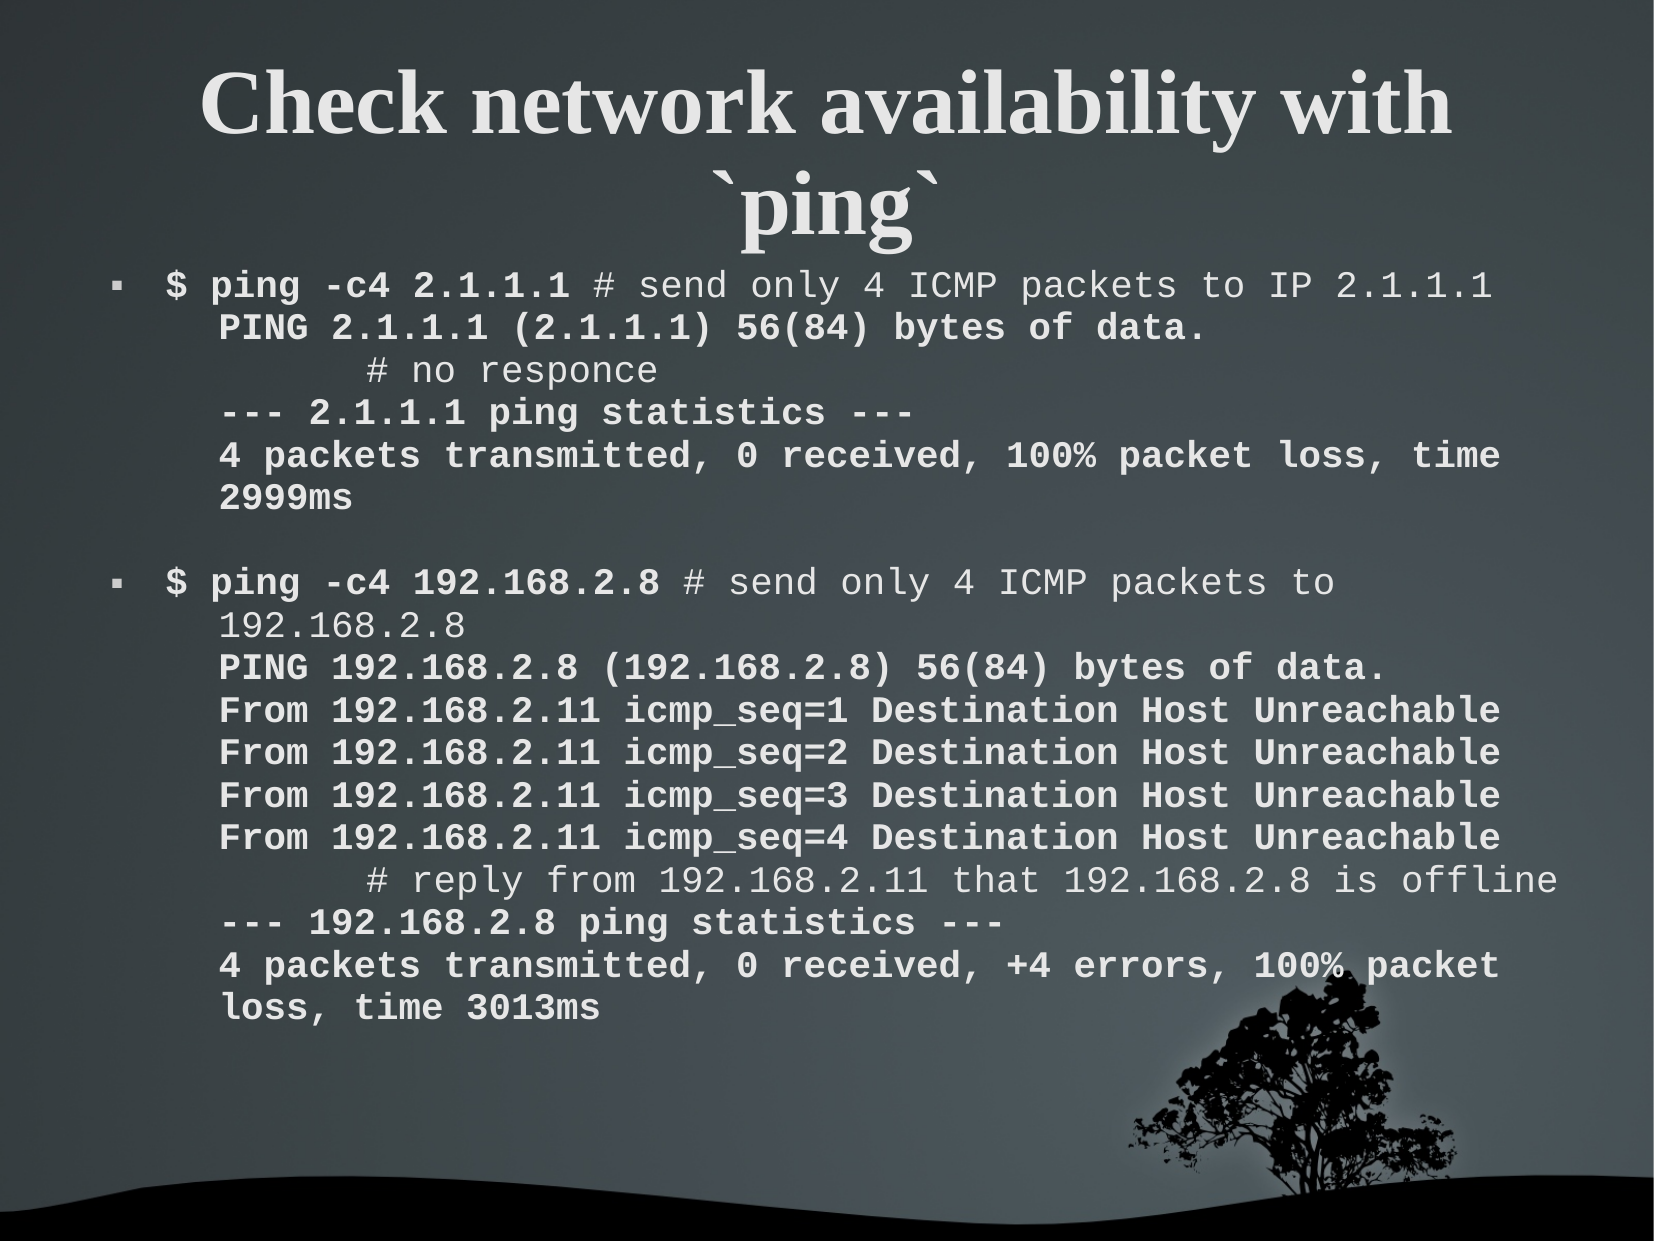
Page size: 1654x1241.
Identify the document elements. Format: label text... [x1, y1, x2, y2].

list $ ping -c4 2.1.1.1 # send only 4 ICMP packets to IP 2.1.1.1 PING 2.1.1.1 (2.1.1.1) 56(84) bytes of data. # no responce --- 2.1.1.1 ping statistics --- 4 packets transmitted, 0 received, 100% packet loss, time 2999ms $ ping -c4 192.168.2.8 # send only 4 ICMP packets to 192.168.2.8 PING 192.168.2.8 (192.168.2.8) 56(84) bytes of data. From 192.168.2.11 icmp_seq=1 Destination Host Unreachable From 192.168.2.11 icmp_seq=2 Destination Host Unreachable From 192.168.2.11 icmp_seq=3 Destination Host Unreachable From 192.168.2.11 icmp_seq=4 Destination Host Unreachable # reply from 192.168.2.11 that 192.168.2.8 is offline --- 192.168.2.8 ping statistics --- 4 packets transmitted, 0 received, +4 errors, 100% packet loss, time 3013ms [76, 265, 1565, 1223]
title Check network availability with `ping` [82, 49, 1571, 257]
picture [0, 0, 1654, 1241]
